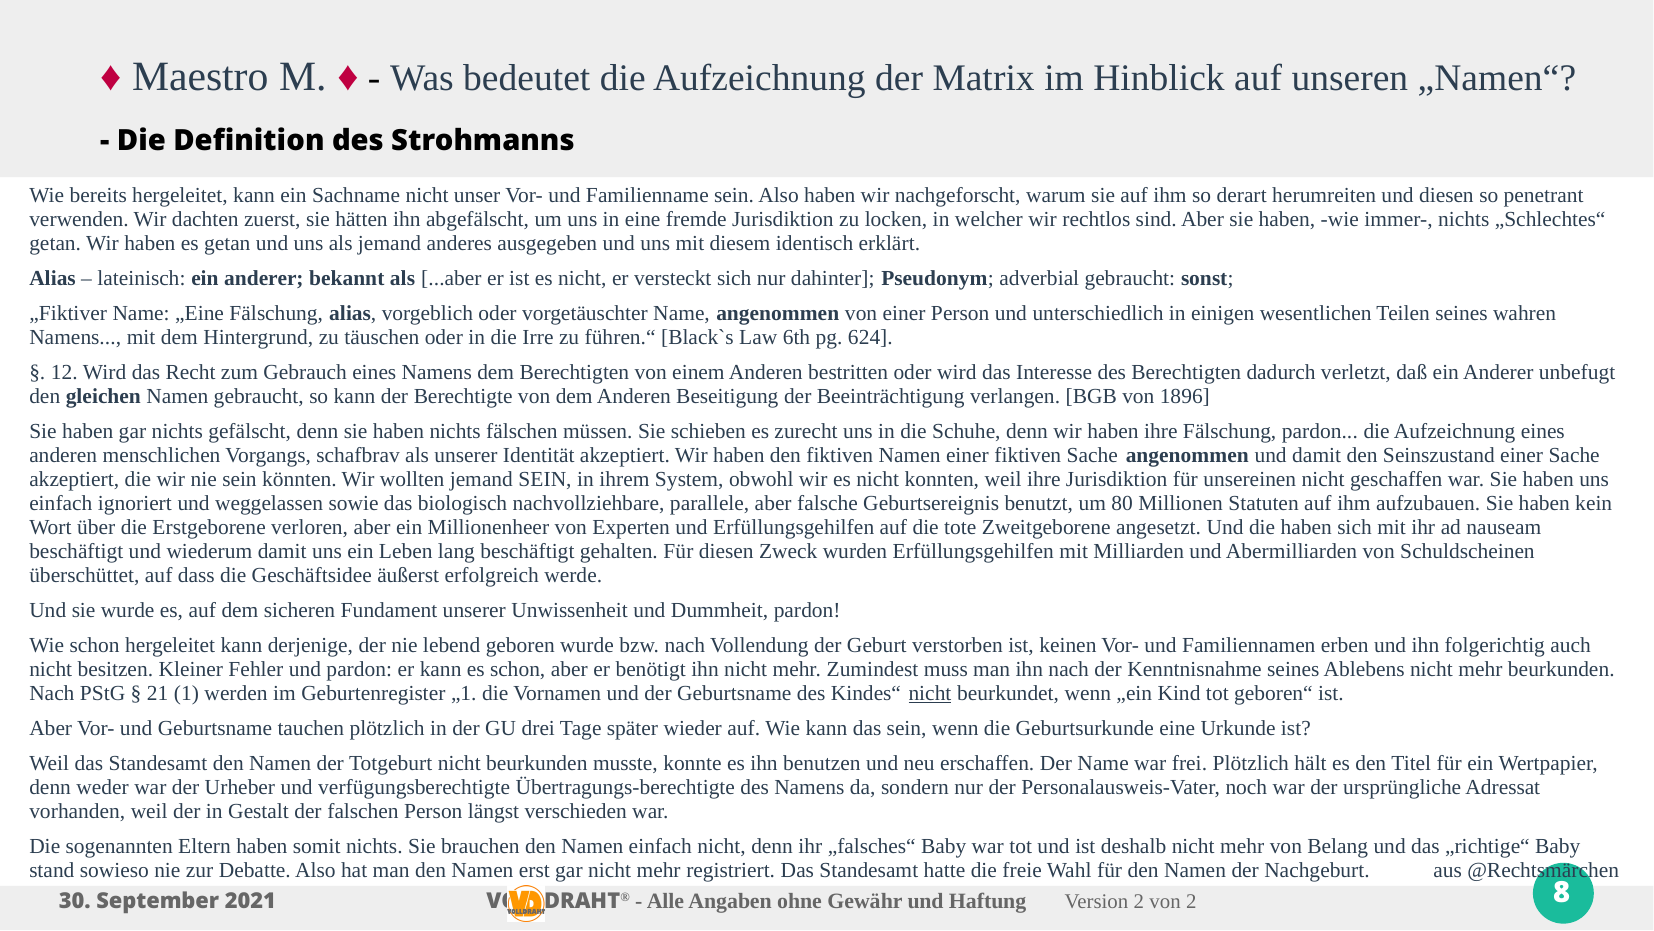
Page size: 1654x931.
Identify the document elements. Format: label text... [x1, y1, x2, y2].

title ♦️ Maestro M. ♦️ - Was bedeutet die Aufzeichnung der Matrix im Hinblick auf unseren „Namen“? - Die Definition des Strohmanns [29, 5, 1654, 184]
picture [507, 886, 545, 922]
list Wie bereits hergeleitet, kann ein Sachname nicht unser Vor- und Familienname sein. Also haben wir nachgeforscht, warum sie auf ihm so derart herumreiten und diesen so penetrant verwenden. Wir dachten zuerst, sie hätten ihn abgefälscht, um uns in eine fremde Jurisdiktion zu locken, in welcher wir rechtlos sind. Aber sie haben, -wie immer-, nichts „Schlechtes“ getan. Wir haben es getan und uns als jemand anderes ausgegeben und uns mit diesem identisch erklärt. Alias – lateinisch: ein anderer; bekannt als [...aber er ist es nicht, er versteckt sich nur dahinter]; Pseudonym; adverbial gebraucht: sonst; „Fiktiver Name: „Eine Fälschung, alias, vorgeblich oder vorgetäuschter Name, angenommen von einer Person und unterschiedlich in einigen wesentlichen Teilen seines wahren Namens..., mit dem Hintergrund, zu täuschen oder in die Irre zu führen.“ [Black`s Law 6th pg. 624]. §. 12. Wird das Recht zum Gebrauch eines Namens dem Berechtigten von einem Anderen bestritten oder wird das Interesse des Berechtigten dadurch verletzt, daß ein Anderer unbefugt den gleichen Namen gebraucht, so kann der Berechtigte von dem Anderen Beseitigung der Beeinträchtigung verlangen. [BGB von 1896] Sie haben gar nichts gefälscht, denn sie haben nichts fälschen müssen. Sie schieben es zurecht uns in die Schuhe, denn wir haben ihre Fälschung, pardon... die Aufzeichnung eines anderen menschlichen Vorgangs, schafbrav als unserer Identität akzeptiert. Wir haben den fiktiven Namen einer fiktiven Sache angenommen und damit den Seinszustand einer Sache akzeptiert, die wir nie sein könnten. Wir wollten jemand SEIN, in ihrem System, obwohl wir es nicht konnten, weil ihre Jurisdiktion für unsereinen nicht geschaffen war. Sie haben uns einfach ignoriert und weggelassen sowie das biologisch nachvollziehbare, parallele, aber falsche Geburtsereignis benutzt, um 80 Millionen Statuten auf ihm aufzubauen. Sie haben kein Wort über die Erstgeborene verloren, aber ein Millionenheer von Experten und Erfüllungsgehilfen auf die tote Zweitgeborene angesetzt. Und die haben sich mit ihr ad nauseam beschäftigt und wiederum damit uns ein Leben lang beschäftigt gehalten. Für diesen Zweck wurden Erfüllungsgehilfen mit Milliarden und Abermilliarden von Schuldscheinen überschüttet, auf dass die Geschäftsidee äußerst erfolgreich werde. Und sie wurde es, auf dem sicheren Fundament unserer Unwissenheit und Dummheit, pardon! Wie schon hergeleitet kann derjenige, der nie lebend geboren wurde bzw. nach Vollendung der Geburt verstorben ist, keinen Vor- und Familiennamen erben und ihn folgerichtig auch nicht besitzen. Kleiner Fehler und pardon: er kann es schon, aber er benötigt ihn nicht mehr. Zumindest muss man ihn nach der Kenntnisnahme seines Ablebens nicht mehr beurkunden. Nach PStG § 21 (1) werden im Geburtenregister „1. die Vornamen und der Geburtsname des Kindes“ nicht beurkundet, wenn „ein Kind tot geboren“ ist. Aber Vor- und Geburtsname tauchen plötzlich in der GU drei Tage später wieder auf. Wie kann das sein, wenn die Geburtsurkunde eine Urkunde ist? Weil das Standesamt den Namen der Totgeburt nicht beurkunden musste, konnte es ihn benutzen und neu erschaffen. Der Name war frei. Plötzlich hält es den Titel für ein Wertpapier, denn weder war der Urheber und verfügungsberechtigte Übertragungs-berechtigte des Namens da, sondern nur der Personalausweis-Vater, noch war der ursprüngliche Adressat vorhanden, weil der in Gestalt der falschen Person längst verschieden war. Die sogenannten Eltern haben somit nichts. Sie brauchen den Namen einfach nicht, denn ihr „falsches“ Baby war tot und ist deshalb nicht mehr von Belang und das „richtige“ Baby stand sowieso nie zur Debatte. Also hat man den Namen erst gar nicht mehr registriert. Das Standesamt hatte die freie Wahl für den Namen der Nachgeburt. aus @Rechtsmärchen [29, 182, 1624, 886]
